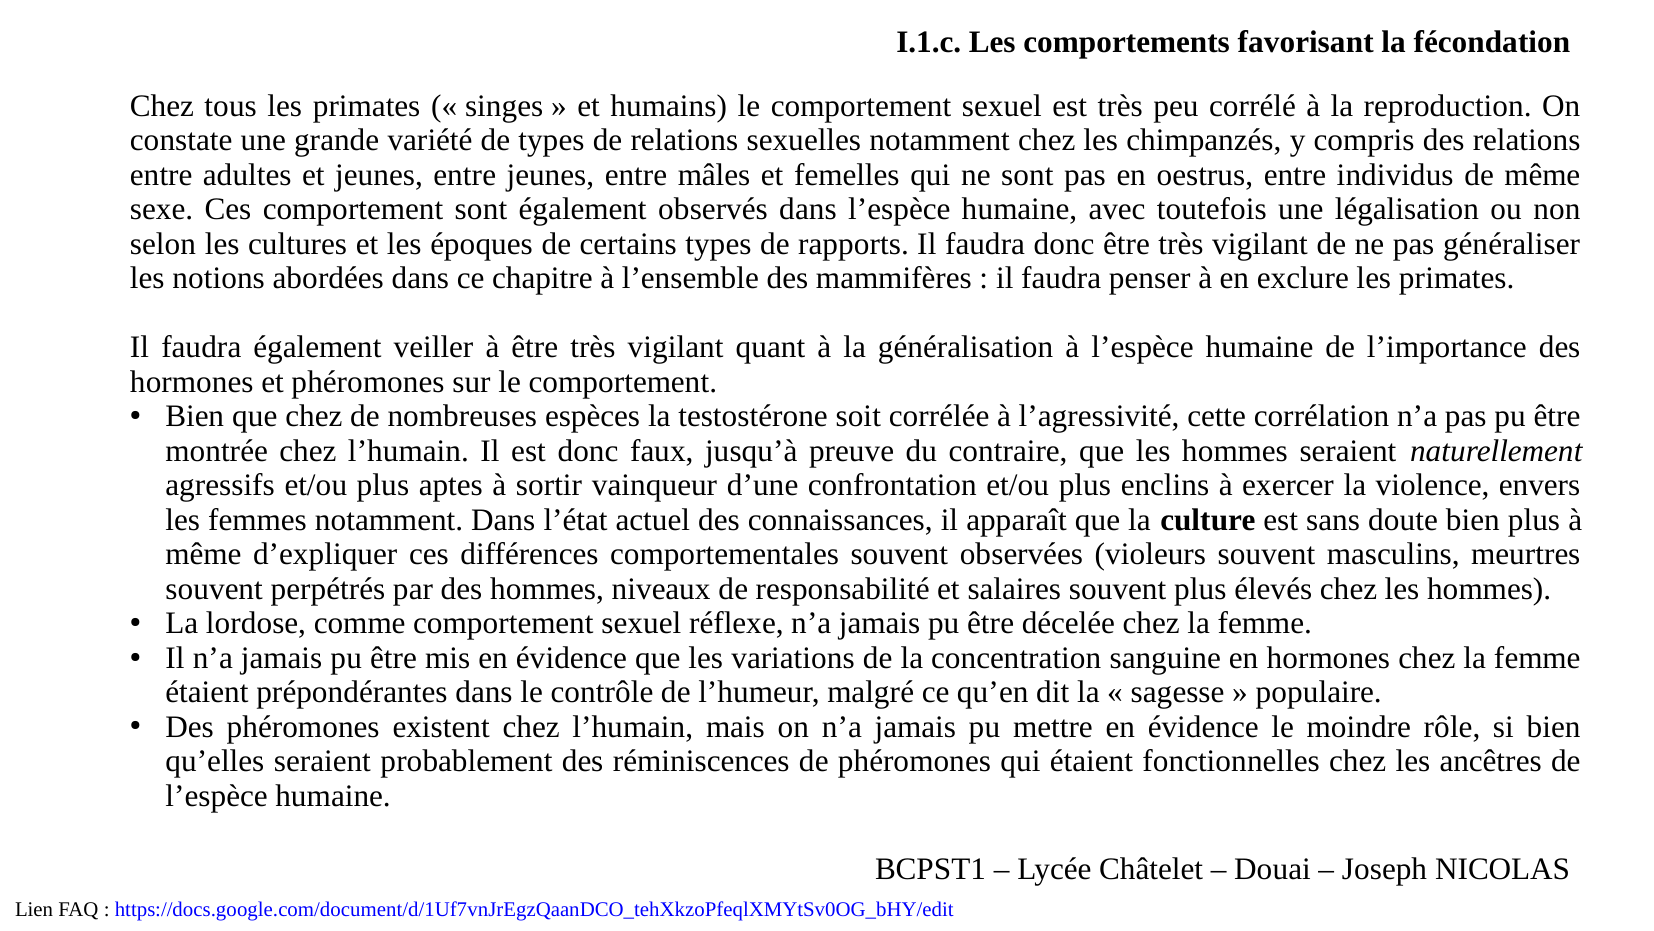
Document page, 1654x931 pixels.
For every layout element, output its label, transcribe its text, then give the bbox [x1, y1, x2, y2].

text_box Lien FAQ : https://docs.google.com/document/d/1Uf7vnJrEgzQaanDCO_tehXkzoPfeqlXMYtSv0OG_bHY/edit [0, 897, 993, 931]
text_box BCPST1 – Lycée Châtelet – Douai – Joseph NICOLAS [637, 848, 1571, 905]
text_box I.1.c. Les comportements favorisant la fécondation [401, 5, 1572, 78]
text_box Chez tous les primates (« singes » et humains) le comportement sexuel est très peu corrélé à la reproduction. On constate une grande variété de types de relations sexuelles notamment chez les chimpanzés, y compris des relations entre adultes et jeunes, entre jeunes, entre mâles et femelles qui ne sont pas en oestrus, entre individus de même sexe. Ces comportement sont également observés dans l’espèce humaine, avec toutefois une légalisation ou non selon les cultures et les époques de certains types de rapports. Il faudra donc être très vigilant de ne pas généraliser les notions abordées dans ce chapitre à l’ensemble des mammifères : il faudra penser à en exclure les primates. Il faudra également veiller à être très vigilant quant à la généralisation à l’espèce humaine de l’importance des hormones et phéromones sur le comportement. Bien que chez de nombreuses espèces la testostérone soit corrélée à l’agressivité, cette corrélation n’a pas pu être montrée chez l’humain. Il est donc faux, jusqu’à preuve du contraire, que les hommes seraient naturellement agressifs et/ou plus aptes à sortir vainqueur d’une confrontation et/ou plus enclins à exercer la violence, envers les femmes notamment. Dans l’état actuel des connaissances, il apparaît que la culture est sans doute bien plus à même d’expliquer ces différences comportementales souvent observées (violeurs souvent masculins, meurtres souvent perpétrés par des hommes, niveaux de responsabilité et salaires souvent plus élevés chez les hommes). La lordose, comme comportement sexuel réflexe, n’a jamais pu être décelée chez la femme. Il n’a jamais pu être mis en évidence que les variations de la concentration sanguine en hormones chez la femme étaient prépondérantes dans le contrôle de l’humeur, malgré ce qu’en dit la « sagesse » populaire. Des phéromones existent chez l’humain, mais on n’a jamais pu mettre en évidence le moindre rôle, si bien qu’elles seraient probablement des réminiscences de phéromones qui étaient fonctionnelles chez les ancêtres de l’espèce humaine. [129, 88, 1583, 848]
